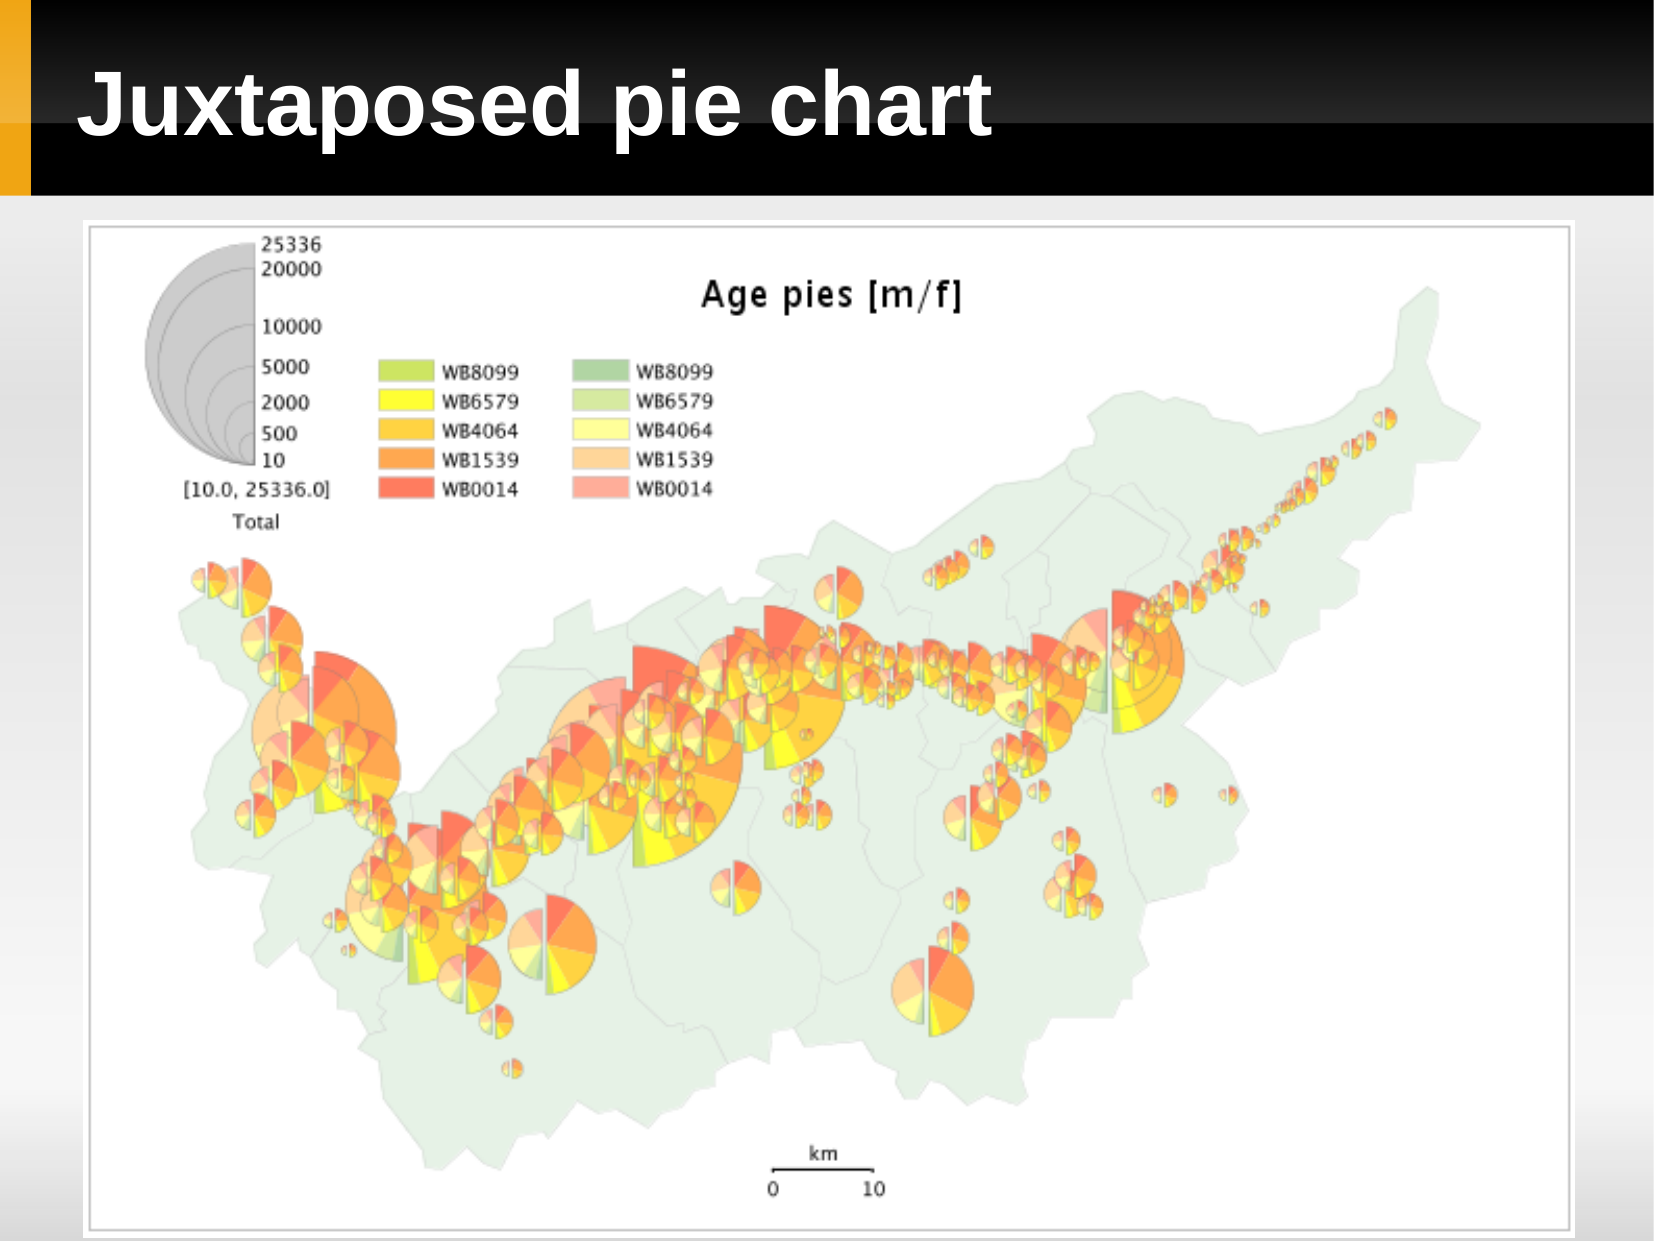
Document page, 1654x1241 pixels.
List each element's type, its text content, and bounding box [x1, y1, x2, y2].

picture [0, 0, 1654, 1241]
title Juxtaposed pie chart [76, 7, 1565, 200]
